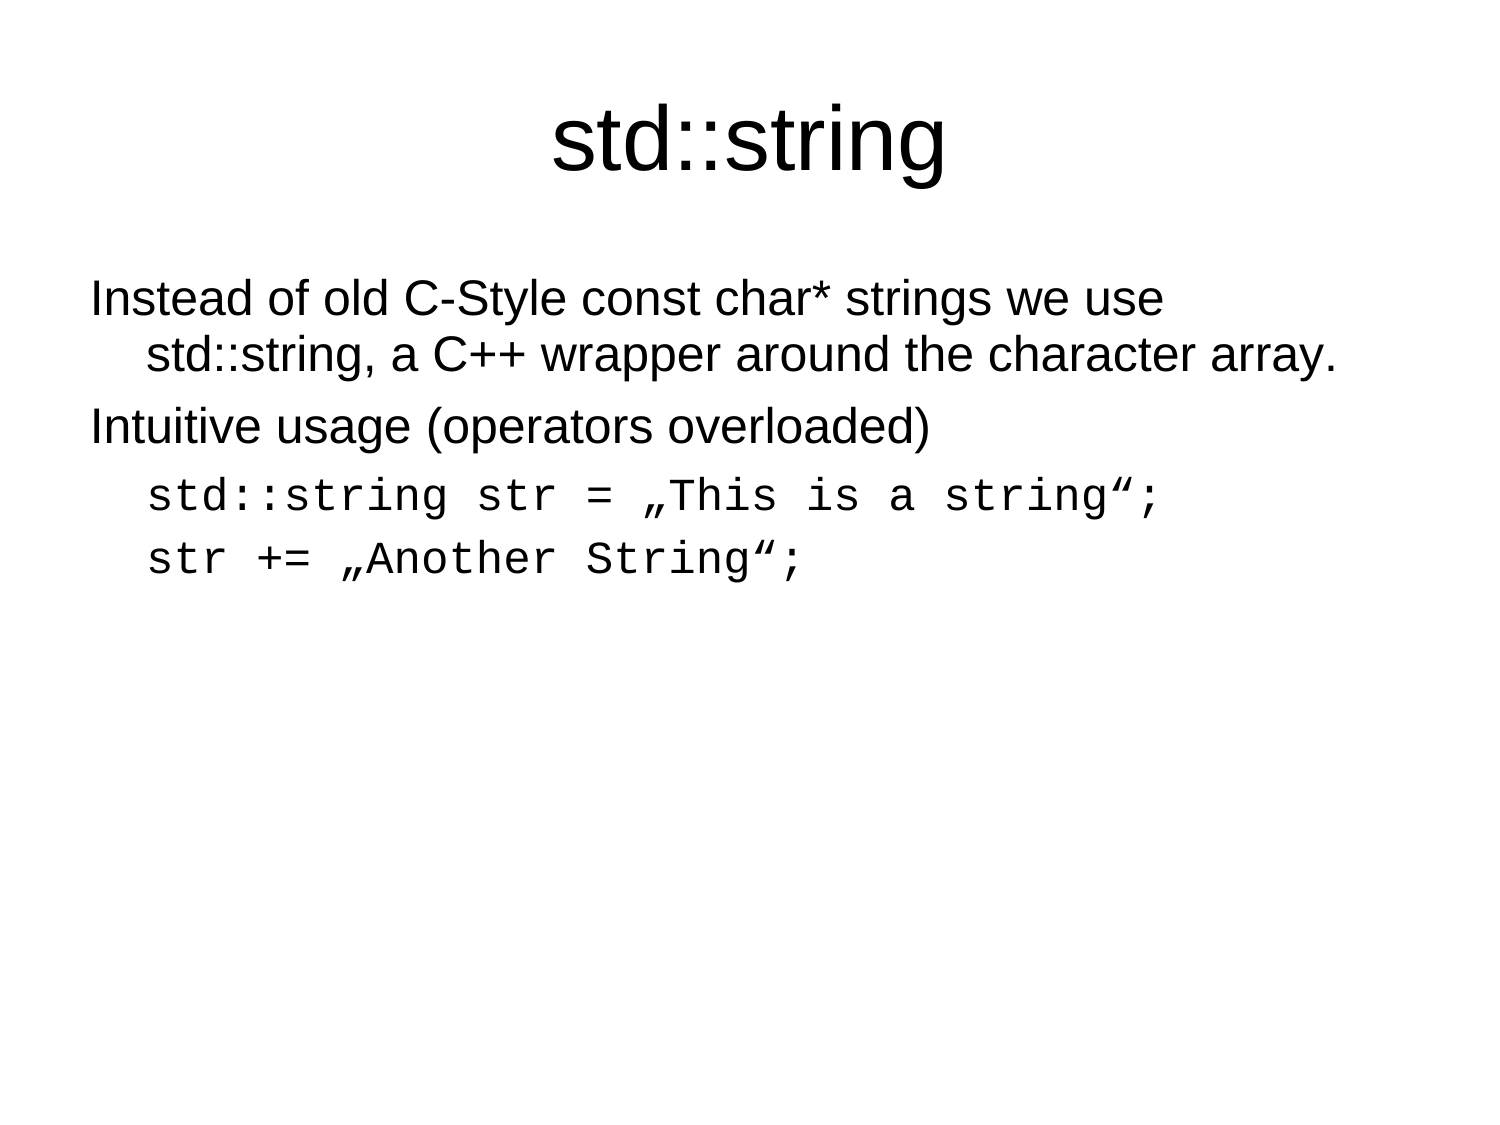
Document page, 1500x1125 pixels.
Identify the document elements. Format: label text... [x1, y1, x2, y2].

title std::string [75, 45, 1426, 233]
list Instead of old C-Style const char* strings we use std::string, a C++ wrapper around the character array. Intuitive usage (operators overloaded) std::string str = „This is a string“; str += „Another String“; [75, 262, 1426, 1006]
